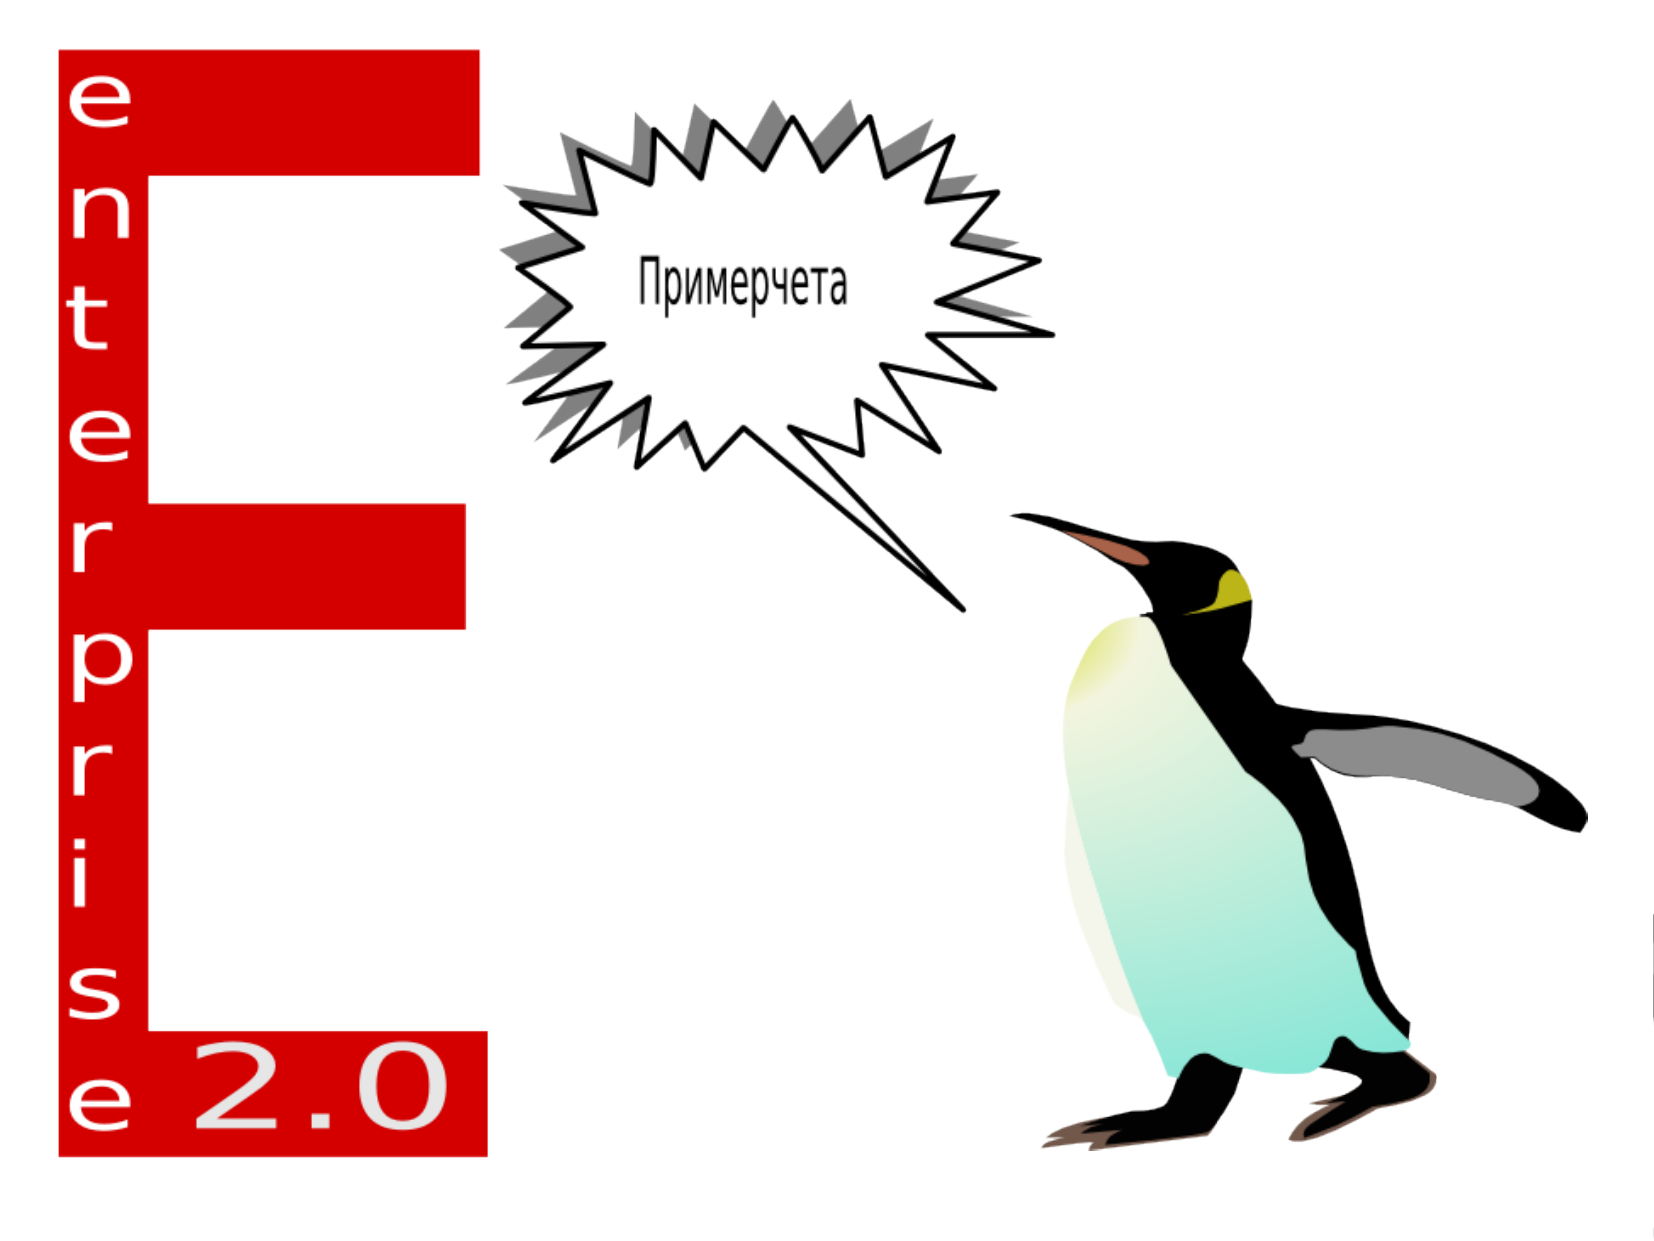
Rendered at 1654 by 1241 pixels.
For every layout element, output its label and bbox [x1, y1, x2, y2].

picture [6, 5, 1654, 1241]
text_box [1166, 343, 1654, 1241]
